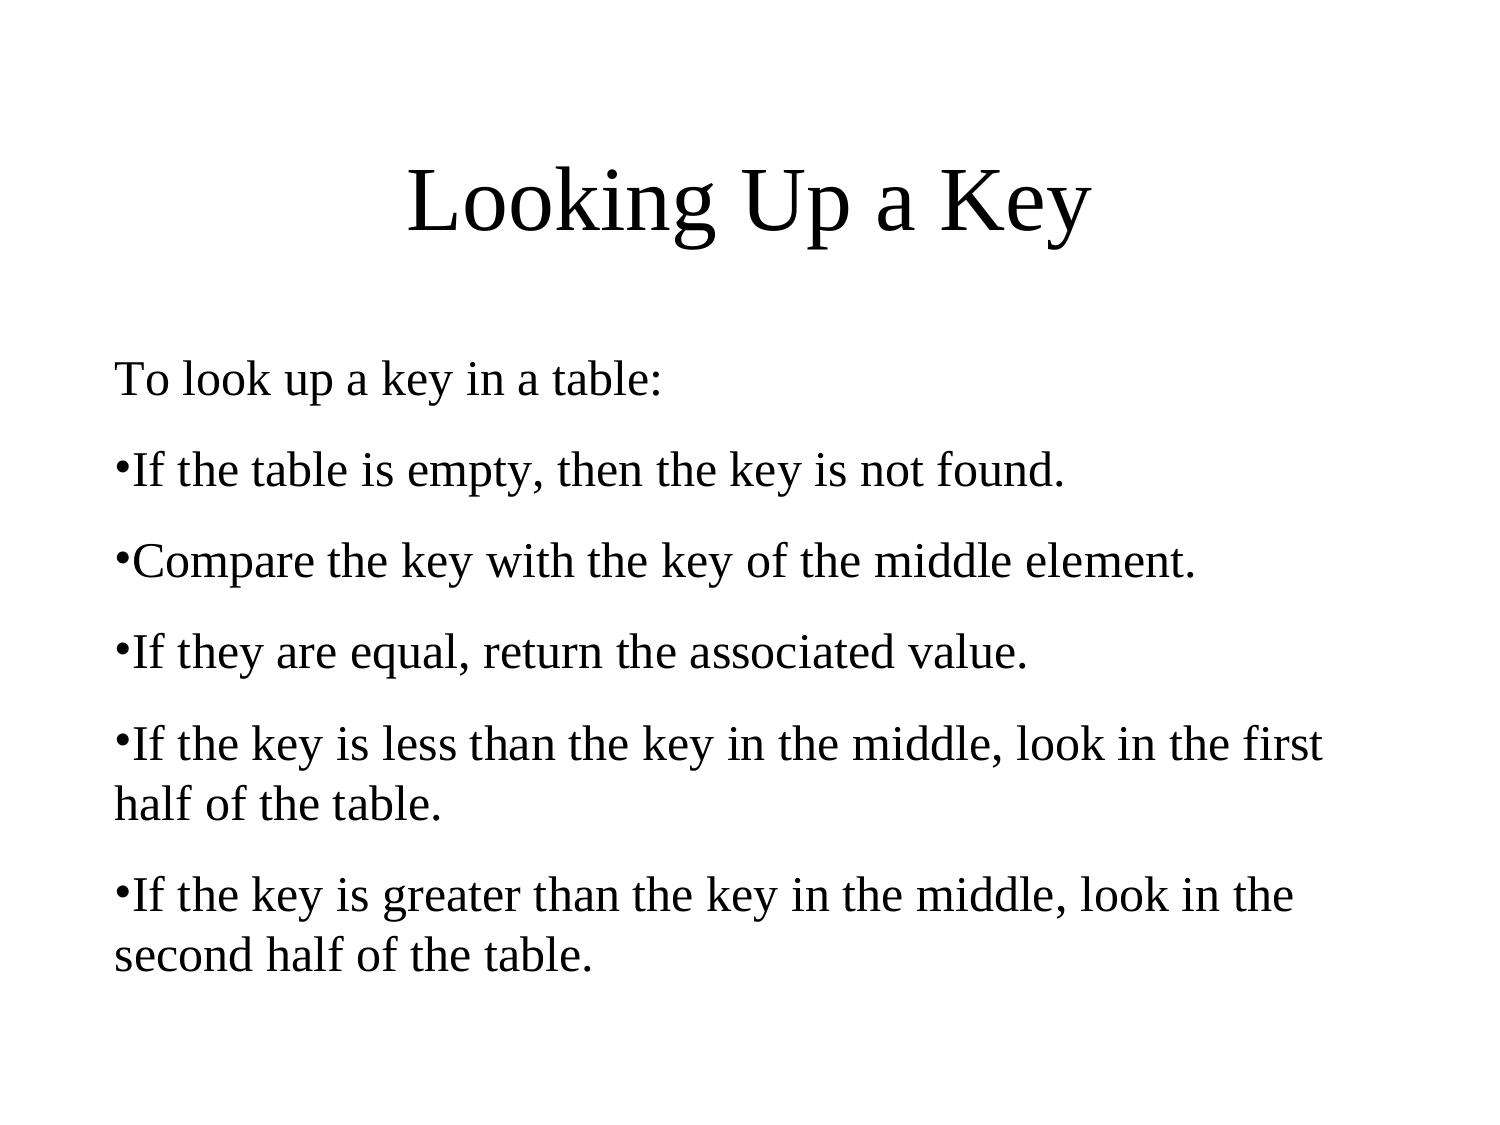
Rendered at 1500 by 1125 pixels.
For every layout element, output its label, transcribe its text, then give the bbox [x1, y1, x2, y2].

text_box To look up a key in a table: If the table is empty, then the key is not found. Compare the key with the key of the middle element. If they are equal, return the associated value. If the key is less than the key in the middle, look in the first half of the table. If the key is greater than the key in the middle, look in the second half of the table. [99, 337, 1401, 990]
title Looking Up a Key [112, 99, 1388, 288]
